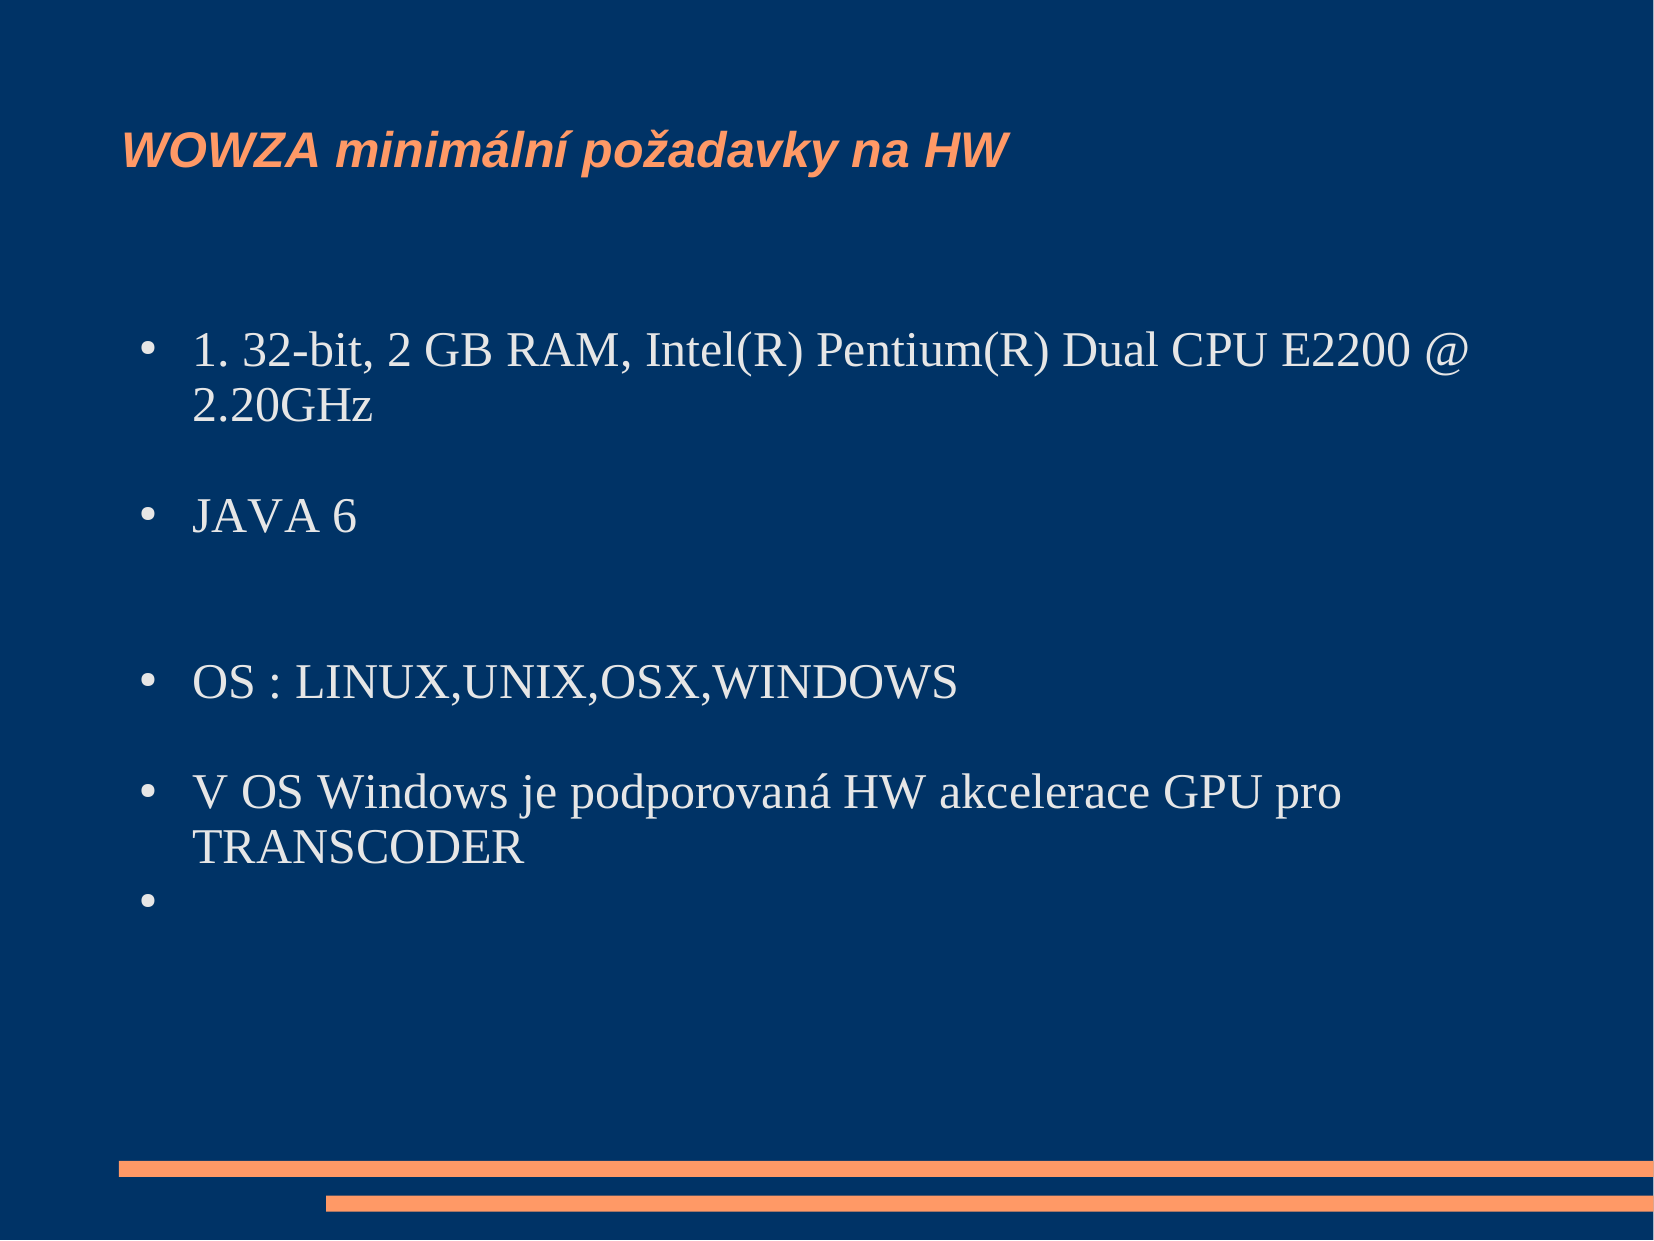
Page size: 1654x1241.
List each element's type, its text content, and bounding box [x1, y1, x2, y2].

title WOWZA minimální požadavky na HW [121, 46, 1534, 254]
list 1. 32-bit, 2 GB RAM, Intel(R) Pentium(R) Dual CPU E2200 @ 2.20GHz JAVA 6 OS : LINUX,UNIX,OSX,WINDOWS V OS Windows je podporovaná HW akcelerace GPU pro TRANSCODER [121, 322, 1561, 1132]
